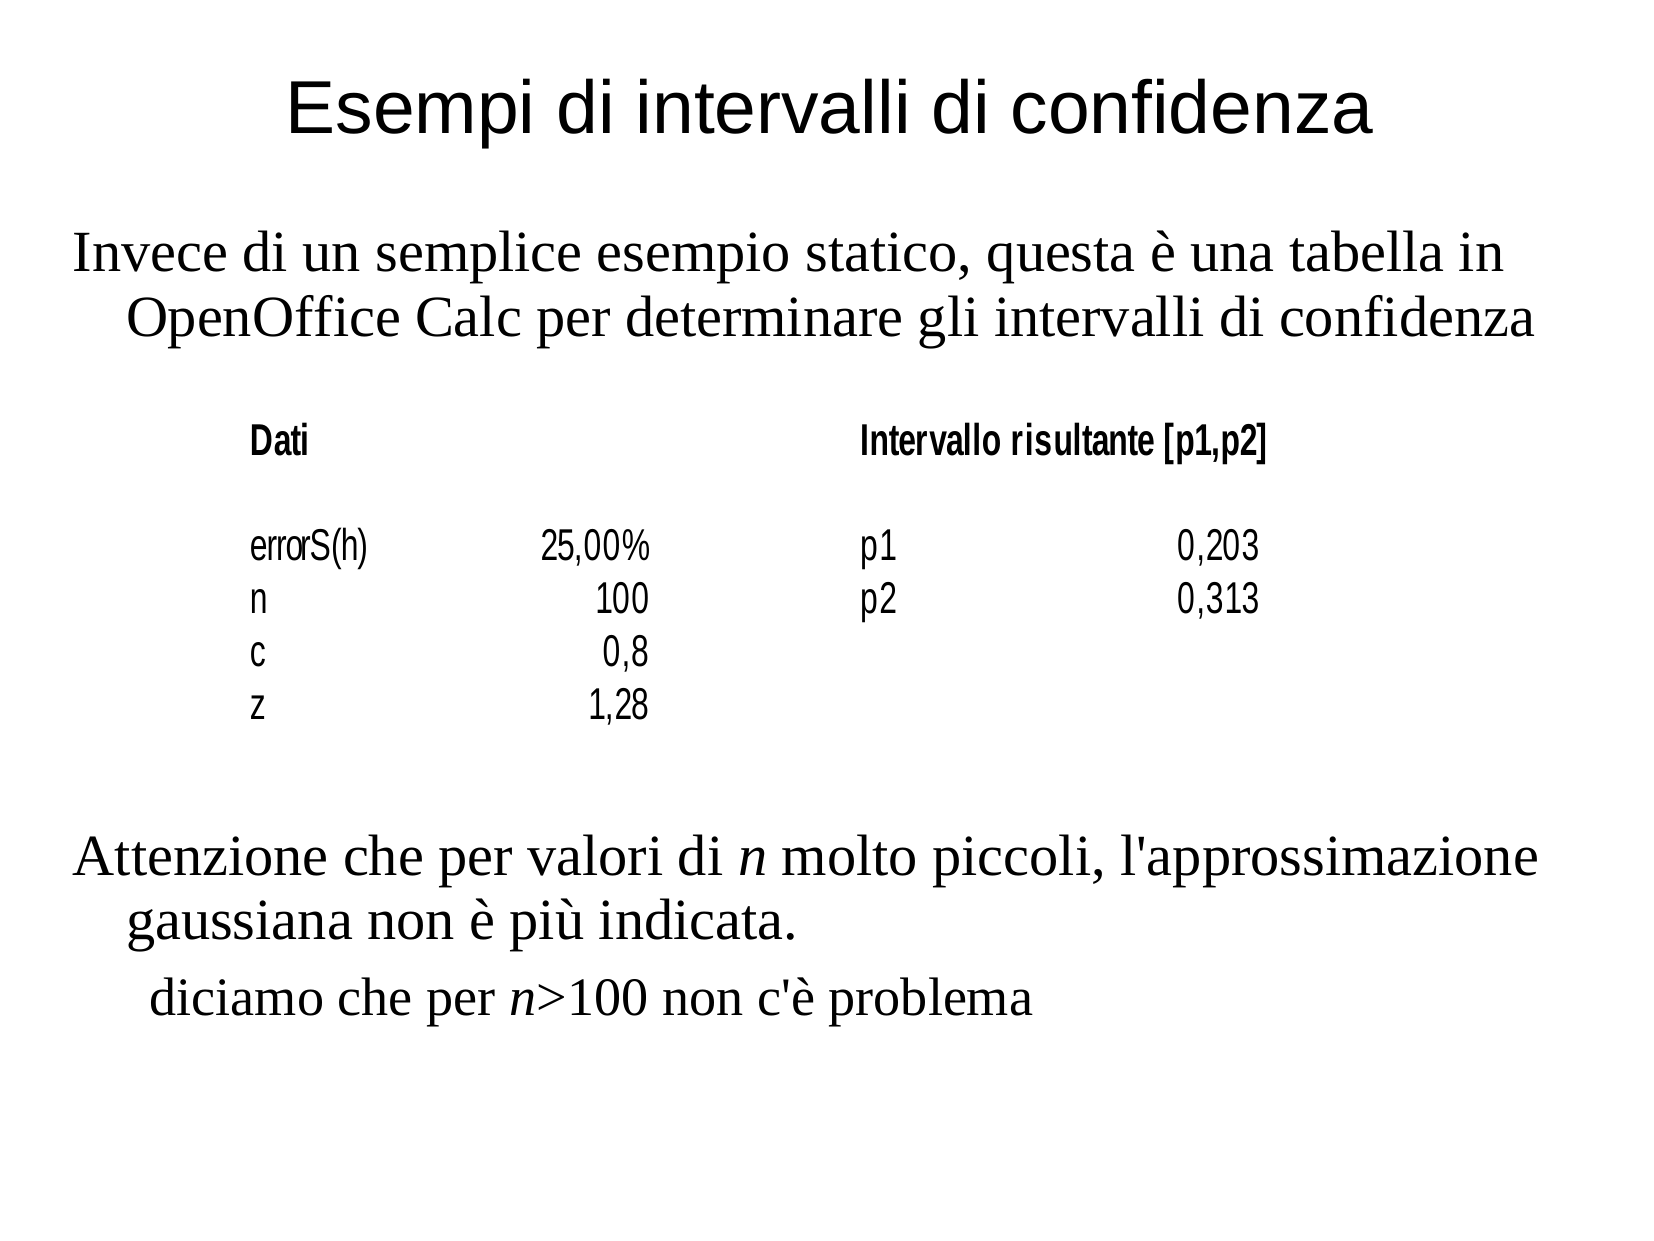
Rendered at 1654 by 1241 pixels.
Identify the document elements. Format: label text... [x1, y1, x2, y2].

chart [246, 416, 1471, 739]
list Invece di un semplice esempio statico, questa è una tabella in OpenOffice Calc per determinare gli intervalli di confidenza Attenzione che per valori di n molto piccoli, l'approssimazione gaussiana non è più indicata. diciamo che per n>100 non c'è problema [55, 219, 1605, 1179]
title Esempi di intervalli di confidenza [52, 42, 1608, 173]
